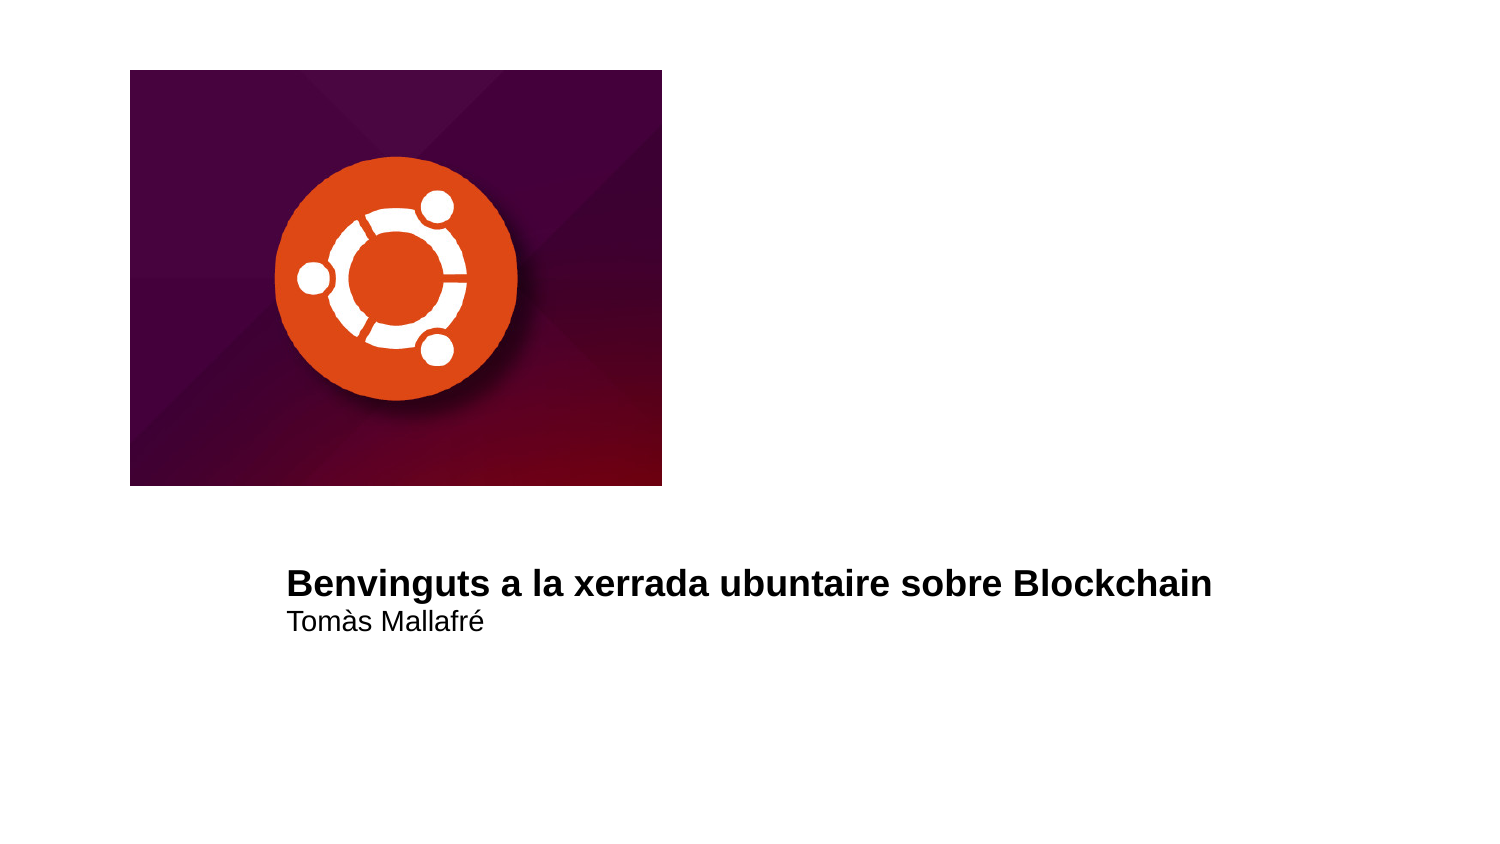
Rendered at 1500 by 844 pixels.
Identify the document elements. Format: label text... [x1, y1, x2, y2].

text_box Benvinguts a la xerrada ubuntaire sobre Blockchain Tomàs Mallafré [271, 555, 1441, 645]
picture [130, 70, 662, 486]
